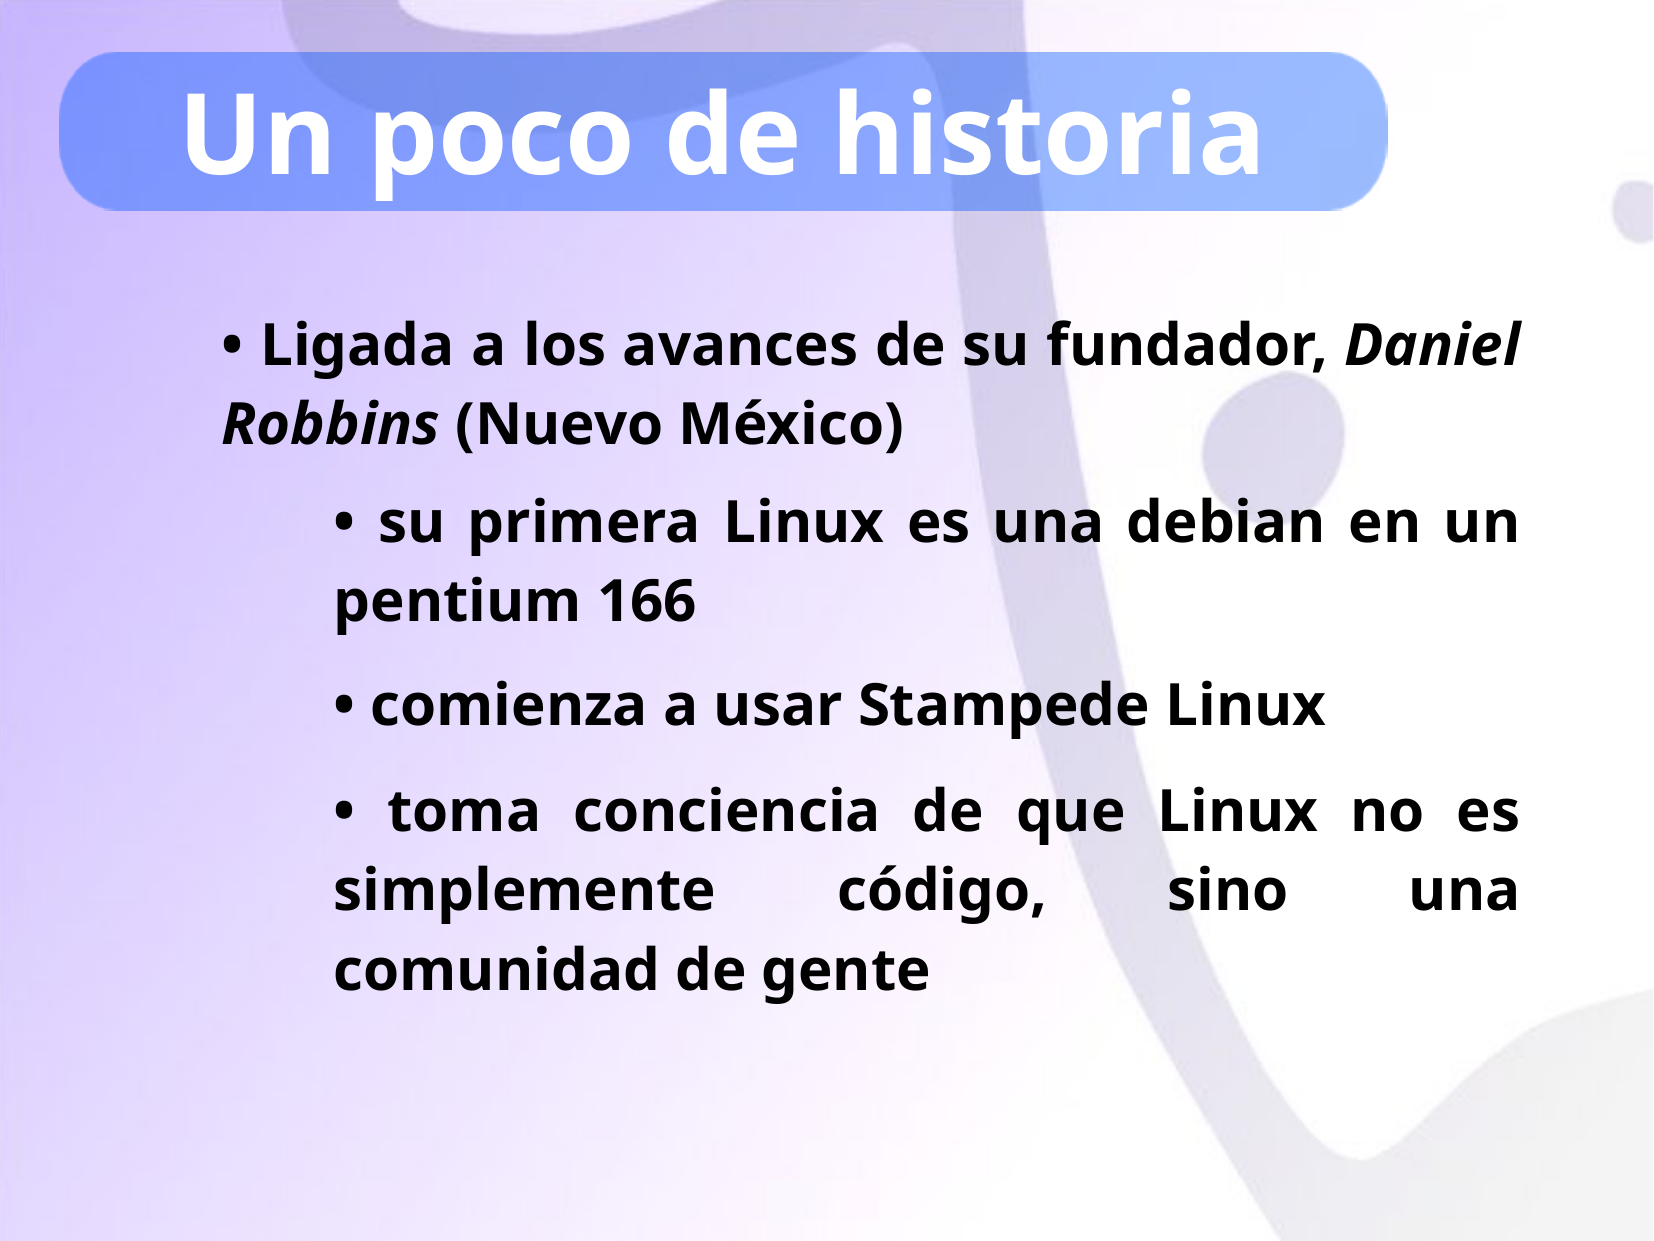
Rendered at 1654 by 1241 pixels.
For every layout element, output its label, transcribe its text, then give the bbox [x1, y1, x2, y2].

text_box • Ligada a los avances de su fundador, Daniel Robbins (Nuevo México) [206, 295, 1536, 465]
text_box • su primera Linux es una debian en un pentium 166 [318, 472, 1536, 642]
text_box • comienza a usar Stampede Linux [318, 655, 1418, 748]
text_box • toma conciencia de que Linux no es simplemente código, sino una comunidad de gente [318, 761, 1536, 1008]
picture [0, 0, 1654, 1241]
